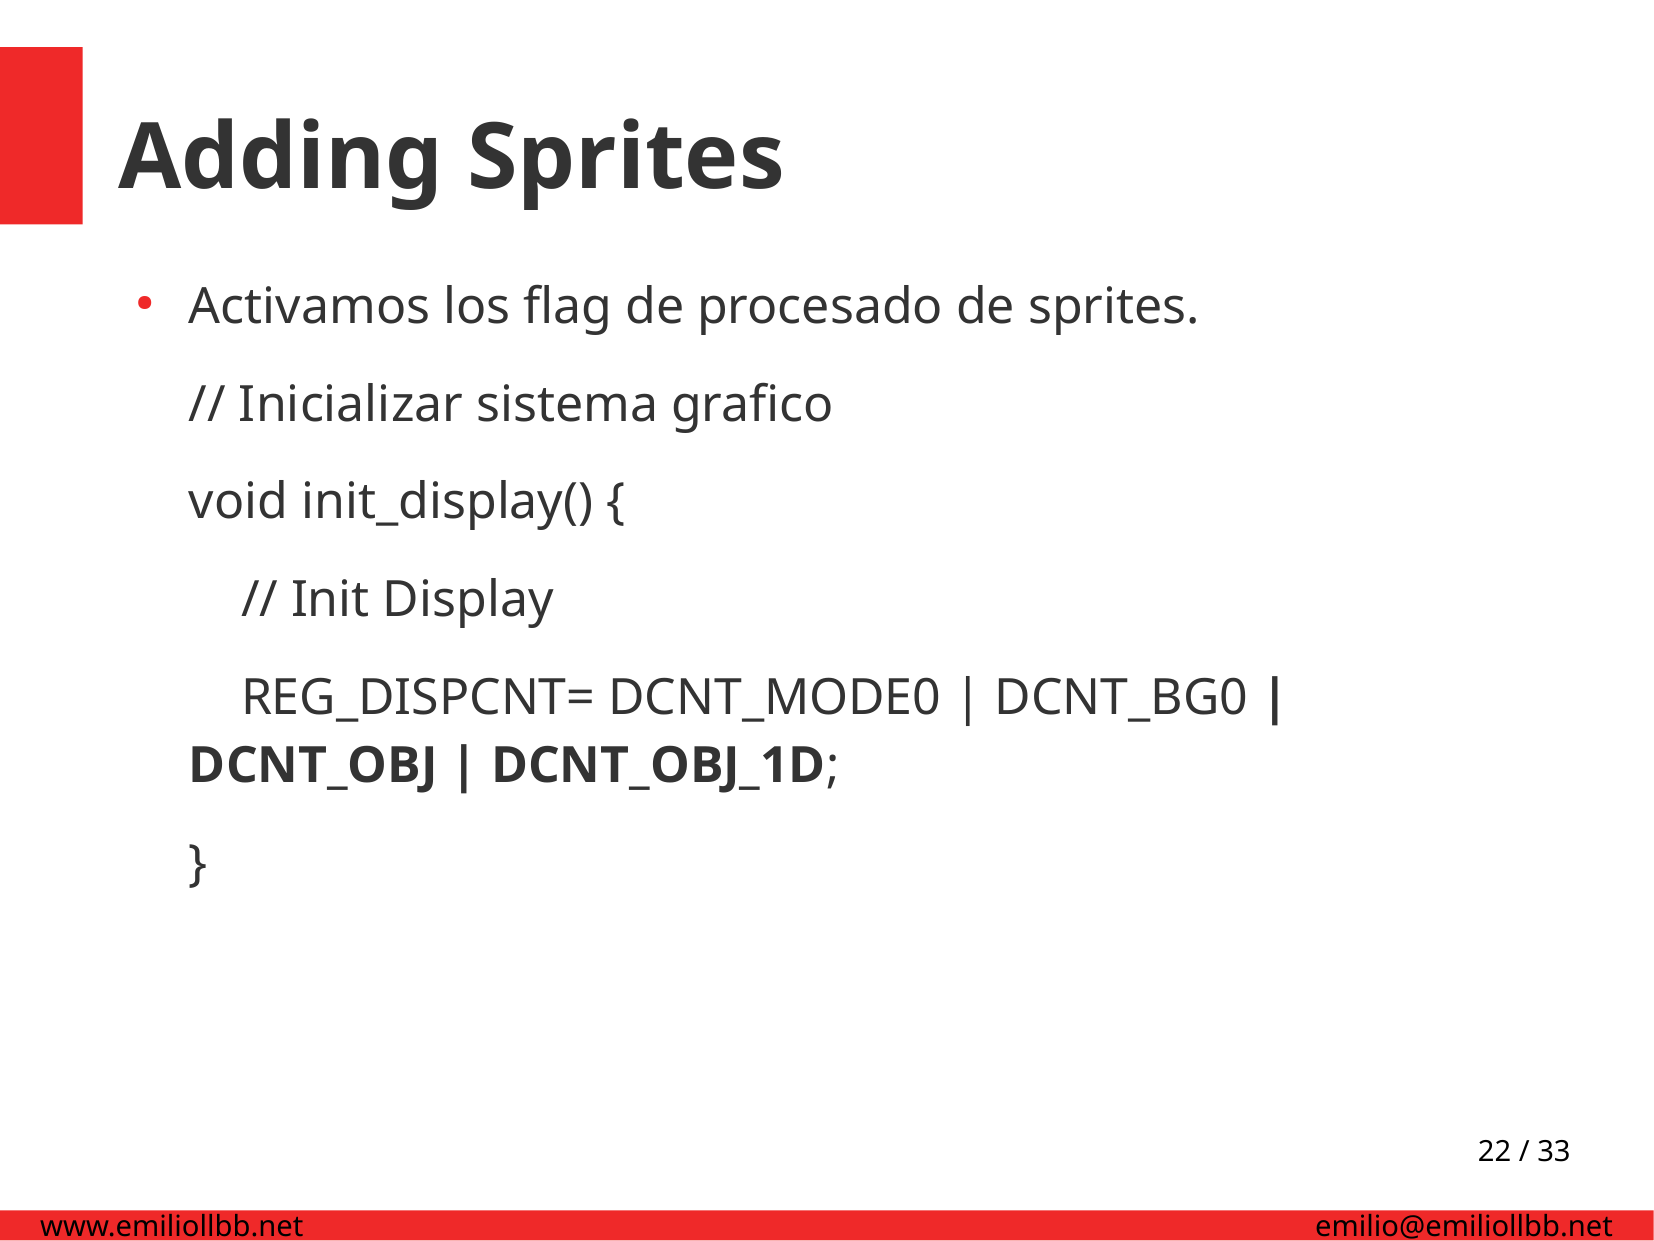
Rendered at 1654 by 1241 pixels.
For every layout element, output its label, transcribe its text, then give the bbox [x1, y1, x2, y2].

title Adding Sprites [118, 49, 1571, 257]
list Activamos los flag de procesado de sprites. // Inicializar sistema grafico void init_display() { // Init Display REG_DISPCNT= DCNT_MODE0 | DCNT_BG0 | DCNT_OBJ | DCNT_OBJ_1D; } [118, 270, 1536, 1074]
